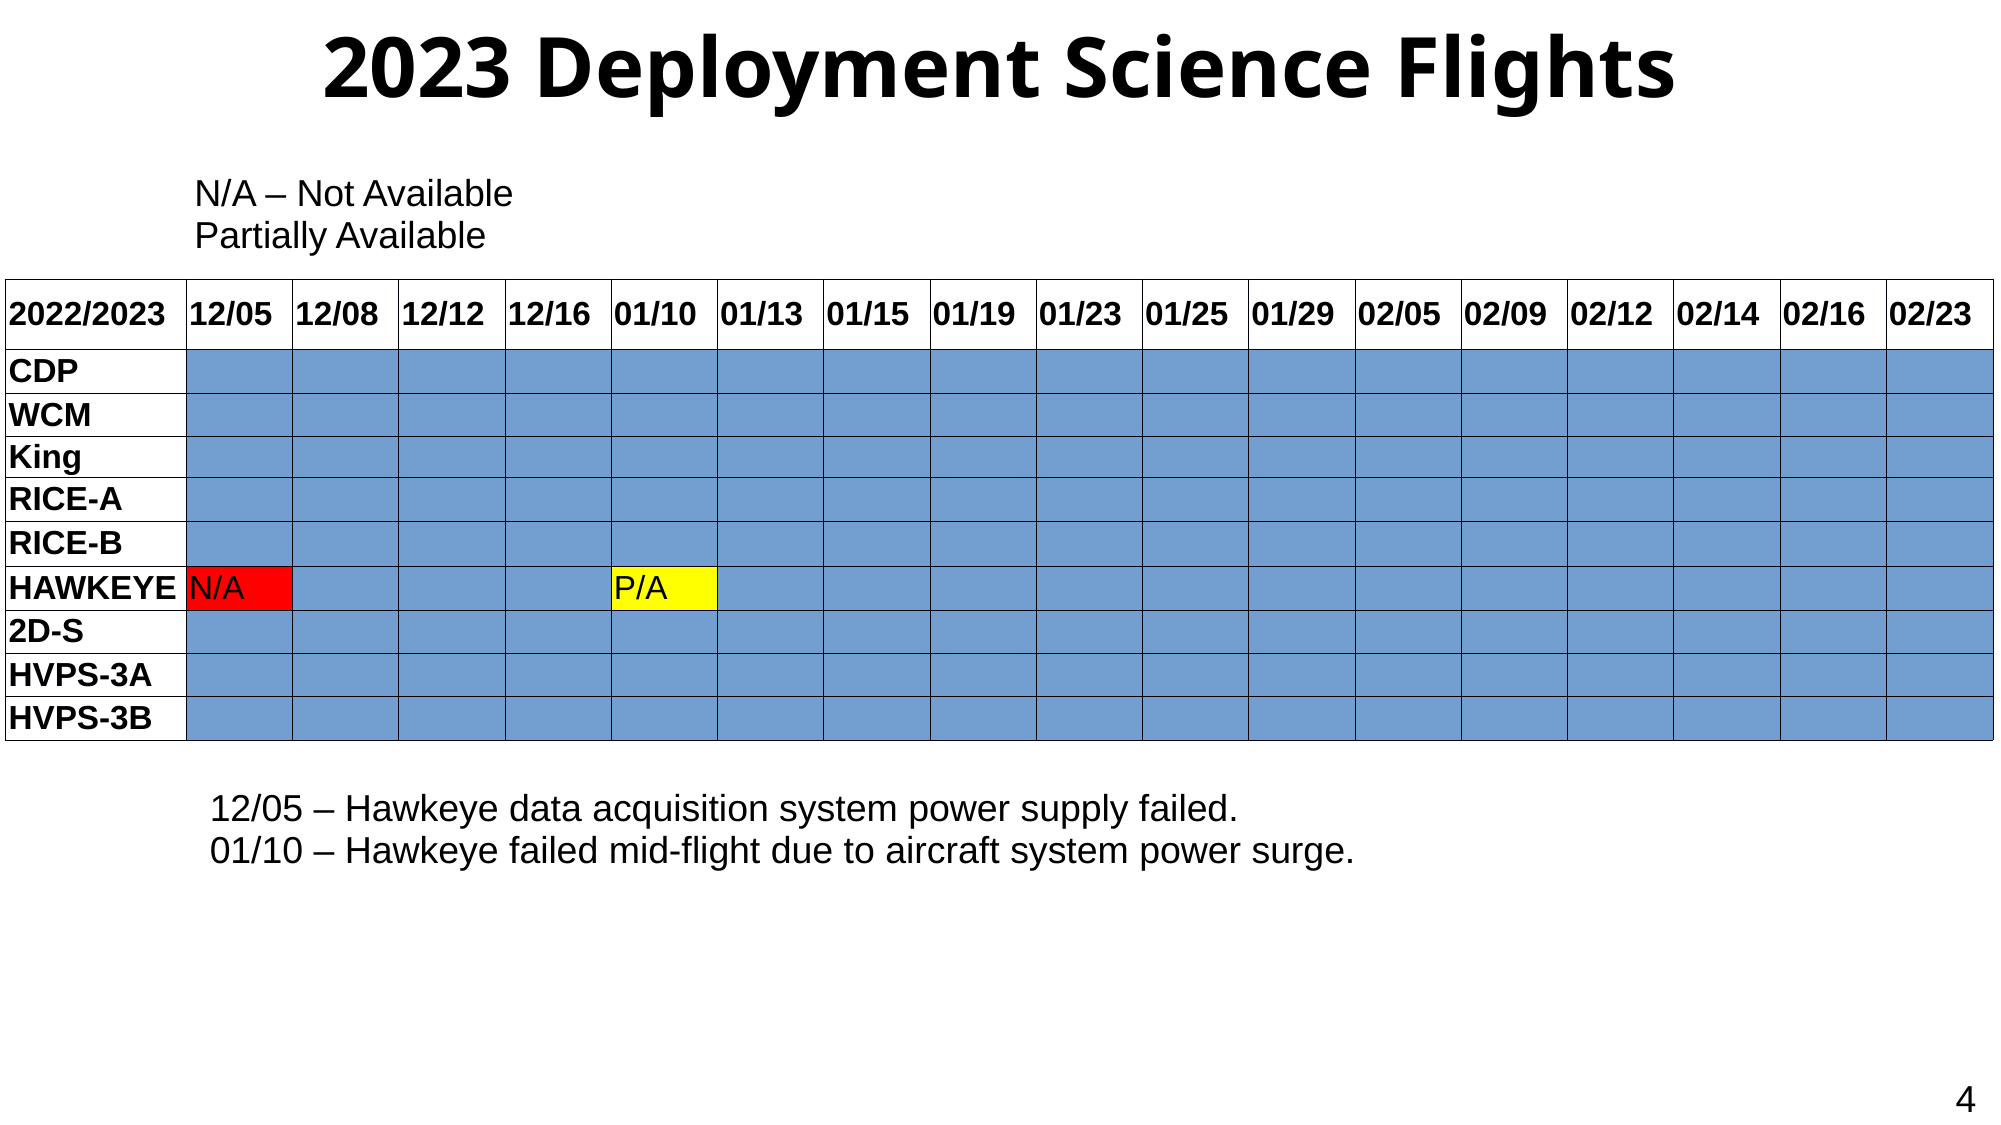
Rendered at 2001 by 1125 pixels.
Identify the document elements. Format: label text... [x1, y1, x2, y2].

table_cell [1037, 654, 1142, 696]
table_cell [293, 522, 398, 566]
table_cell [1037, 350, 1142, 393]
table_header 12/16 [506, 280, 611, 349]
table_cell [399, 697, 505, 740]
table_cell [1143, 654, 1248, 696]
table_cell [824, 654, 930, 696]
table_cell [1674, 567, 1780, 610]
table_cell [824, 611, 930, 653]
table_cell [399, 654, 505, 696]
table_cell [506, 394, 611, 436]
table_cell [718, 654, 823, 696]
table_cell [1143, 478, 1248, 521]
table_header 01/19 [931, 280, 1036, 349]
table_header 02/14 [1674, 280, 1780, 349]
table_cell [718, 350, 823, 393]
table_cell [293, 394, 398, 436]
table_cell [1249, 437, 1355, 477]
table_cell [1887, 478, 1993, 521]
table_cell [293, 567, 398, 610]
table_cell [1887, 654, 1993, 696]
table_cell [931, 394, 1036, 436]
table_cell [824, 350, 930, 393]
table_cell [1887, 567, 1993, 610]
table_cell [1249, 567, 1355, 610]
table_cell [824, 437, 930, 477]
table_cell RICE-A [6, 478, 186, 521]
table_cell [612, 394, 717, 436]
table_cell WCM [6, 394, 186, 436]
table_cell [931, 522, 1036, 566]
table_cell [1143, 394, 1248, 436]
table_cell [718, 394, 823, 436]
table_cell [1674, 697, 1780, 740]
table_cell [1462, 611, 1567, 653]
table_cell [824, 697, 930, 740]
table_cell [1037, 697, 1142, 740]
table_cell [506, 567, 611, 610]
table_cell [612, 654, 717, 696]
table_cell [1674, 437, 1780, 477]
table_cell [399, 478, 505, 521]
table_header 01/10 [612, 280, 717, 349]
table_cell King [6, 437, 186, 477]
table_cell [1462, 567, 1567, 610]
table_cell [506, 654, 611, 696]
table_cell [931, 478, 1036, 521]
table_cell [399, 394, 505, 436]
table_cell [612, 350, 717, 393]
table_header 02/23 [1887, 280, 1993, 349]
table_cell [1249, 654, 1355, 696]
table_cell [187, 394, 292, 436]
table_cell [1037, 478, 1142, 521]
table_cell RICE-B [6, 522, 186, 566]
table_cell [187, 478, 292, 521]
table_cell [1781, 350, 1886, 393]
table_cell [824, 567, 930, 610]
table_cell [187, 522, 292, 566]
table_cell HVPS-3B [6, 697, 186, 740]
table_header 12/08 [293, 280, 398, 349]
table_cell [506, 437, 611, 477]
text_box 12/05 – Hawkeye data acquisition system power supply failed. 01/10 – Hawkeye failed mid-flight due to aircraft system power surge. [195, 780, 1516, 886]
table_cell [931, 611, 1036, 653]
table_cell [612, 697, 717, 740]
table_cell [1037, 394, 1142, 436]
table_cell [187, 654, 292, 696]
table_cell [1356, 350, 1461, 393]
table_header 01/13 [718, 280, 823, 349]
table_cell [399, 567, 505, 610]
table_cell [1568, 394, 1673, 436]
table_cell [1356, 522, 1461, 566]
table_cell [1462, 350, 1567, 393]
table_header 01/25 [1143, 280, 1248, 349]
table_cell [399, 437, 505, 477]
table_cell [612, 478, 717, 521]
table_cell [506, 611, 611, 653]
table_cell [1887, 611, 1993, 653]
table_cell [1356, 567, 1461, 610]
table_cell [1887, 522, 1993, 566]
table_cell [1037, 567, 1142, 610]
table_cell [293, 478, 398, 521]
table_cell [1887, 437, 1993, 477]
table_cell [1462, 394, 1567, 436]
table_cell [1462, 437, 1567, 477]
table_cell [293, 697, 398, 740]
table_cell [718, 522, 823, 566]
table_cell [1249, 522, 1355, 566]
table_cell [1781, 654, 1886, 696]
table_cell [1462, 522, 1567, 566]
table_cell [1568, 611, 1673, 653]
table_cell [931, 350, 1036, 393]
table_cell [1143, 350, 1248, 393]
table_cell [1781, 522, 1886, 566]
table_cell [1887, 350, 1993, 393]
table_cell [399, 611, 505, 653]
text_box N/A – Not Available Partially Available [179, 164, 811, 271]
table_cell [293, 654, 398, 696]
table_header 01/15 [824, 280, 930, 349]
table_cell [506, 478, 611, 521]
table_header 01/29 [1249, 280, 1355, 349]
table_cell [1037, 437, 1142, 477]
table_cell [1356, 394, 1461, 436]
table_cell [187, 437, 292, 477]
table_cell [506, 350, 611, 393]
table_cell [1462, 478, 1567, 521]
table_cell [1037, 611, 1142, 653]
table_cell [1568, 697, 1673, 740]
table_cell [1462, 697, 1567, 740]
table_cell [1887, 697, 1993, 740]
table_cell [1356, 478, 1461, 521]
table_cell [1143, 522, 1248, 566]
table_cell [399, 522, 505, 566]
table_cell [824, 394, 930, 436]
table_cell N/A [187, 567, 292, 610]
table_cell [1249, 350, 1355, 393]
table_cell [718, 567, 823, 610]
table_cell [1568, 654, 1673, 696]
table_cell [1249, 611, 1355, 653]
table_cell [1249, 478, 1355, 521]
table_cell [1674, 350, 1780, 393]
table_header 02/05 [1356, 280, 1461, 349]
table_cell [612, 437, 717, 477]
table_cell HAWKEYE [6, 567, 186, 610]
text_box 2023 Deployment Science Flights [0, 6, 2000, 135]
table_cell [1356, 611, 1461, 653]
table_cell [1249, 697, 1355, 740]
table_cell [612, 611, 717, 653]
table_cell [1568, 522, 1673, 566]
table_cell [1037, 522, 1142, 566]
table_cell [1568, 437, 1673, 477]
table_cell [506, 697, 611, 740]
table_cell [1674, 654, 1780, 696]
table_cell P/A [612, 567, 717, 610]
table_cell [1568, 478, 1673, 521]
table_cell [1674, 478, 1780, 521]
table_header 01/23 [1037, 280, 1142, 349]
table_cell [1674, 394, 1780, 436]
table_cell [824, 478, 930, 521]
table_header 12/05 [187, 280, 292, 349]
table_cell CDP [6, 350, 186, 393]
table_cell [931, 437, 1036, 477]
table_cell [718, 611, 823, 653]
table_cell [718, 478, 823, 521]
table_cell 2D-S [6, 611, 186, 653]
table_header 12/12 [399, 280, 505, 349]
table_cell [1781, 611, 1886, 653]
table_cell [1143, 697, 1248, 740]
table_header 2022/2023 [6, 280, 186, 349]
table_cell [718, 697, 823, 740]
table_cell [1143, 437, 1248, 477]
table_cell [1781, 394, 1886, 436]
table_cell [1143, 611, 1248, 653]
table_cell [1887, 394, 1993, 436]
table_header 02/16 [1781, 280, 1886, 349]
table_cell [1781, 437, 1886, 477]
table_cell [1356, 654, 1461, 696]
table_cell HVPS-3A [6, 654, 186, 696]
table_cell [1781, 697, 1886, 740]
table_cell [931, 567, 1036, 610]
table_cell [612, 522, 717, 566]
table_cell [1568, 567, 1673, 610]
table_cell [1143, 567, 1248, 610]
table_cell [293, 611, 398, 653]
table_cell [506, 522, 611, 566]
table_cell [824, 522, 930, 566]
table_cell [931, 654, 1036, 696]
table_header 02/12 [1568, 280, 1673, 349]
table_cell [931, 697, 1036, 740]
table_cell [399, 350, 505, 393]
table_cell [1568, 350, 1673, 393]
table_cell [293, 437, 398, 477]
table_cell [1356, 437, 1461, 477]
table_cell [1462, 654, 1567, 696]
table_cell [1674, 611, 1780, 653]
table_cell [293, 350, 398, 393]
table_cell [1781, 478, 1886, 521]
table_cell [187, 350, 292, 393]
table_header 02/09 [1462, 280, 1567, 349]
table_cell [718, 437, 823, 477]
table_cell [1356, 697, 1461, 740]
table_cell [1674, 522, 1780, 566]
table_cell [1781, 567, 1886, 610]
table_cell [187, 611, 292, 653]
table_cell [1249, 394, 1355, 436]
table_cell [187, 697, 292, 740]
